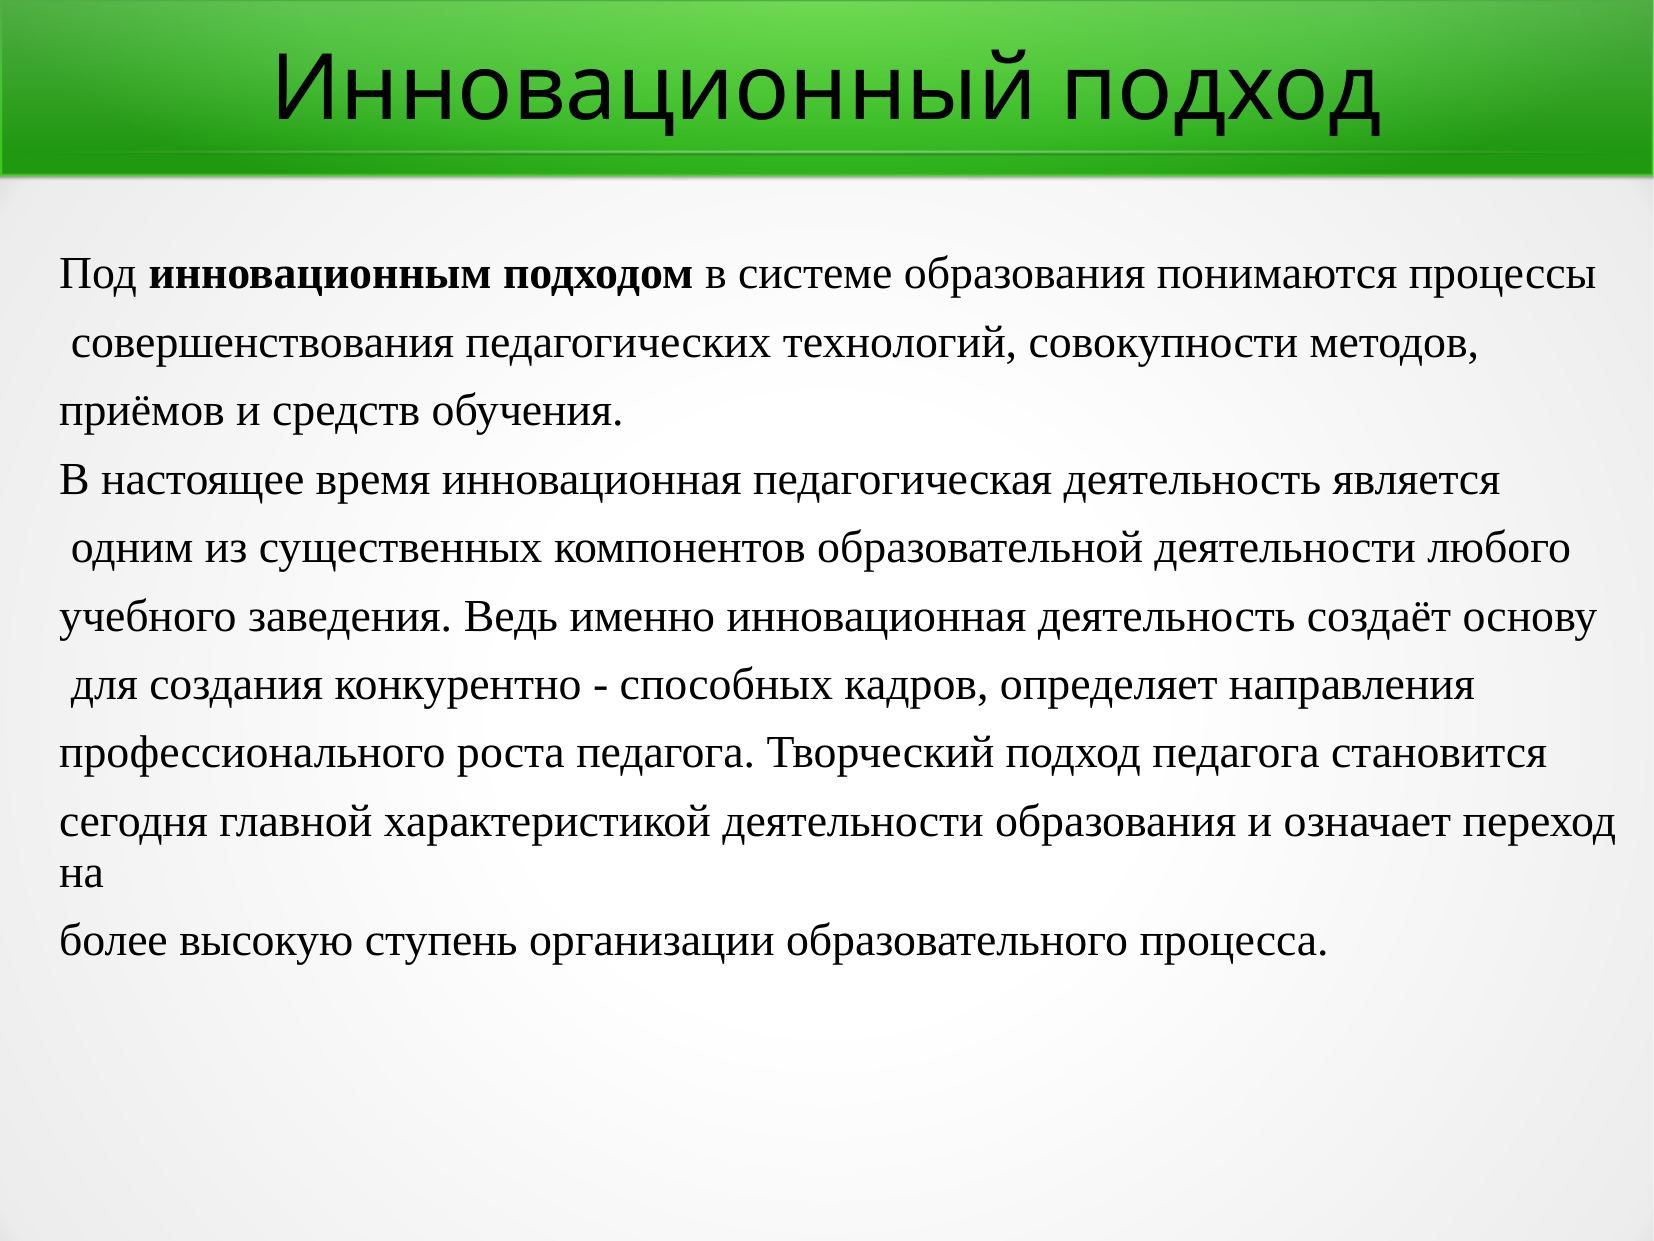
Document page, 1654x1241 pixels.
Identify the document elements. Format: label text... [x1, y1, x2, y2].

title Инновационный подход [82, 27, 1571, 139]
text_box Под инновационным подходом в системе образования понимаются процессы совершенствования педагогических технологий, совокупности методов, приёмов и средств обучения. В настоящее время инновационная педагогическая деятельность является одним из существенных компонентов образовательной деятельности любого учебного заведения. Ведь именно инновационная деятельность создаёт основу для создания конкурентно - способных кадров, определяет направления профессионального роста педагога. Творческий подход педагога становится сегодня главной характеристикой деятельности образования и означает переход на более высокую ступень организации образовательного процесса. [44, 240, 1654, 1198]
